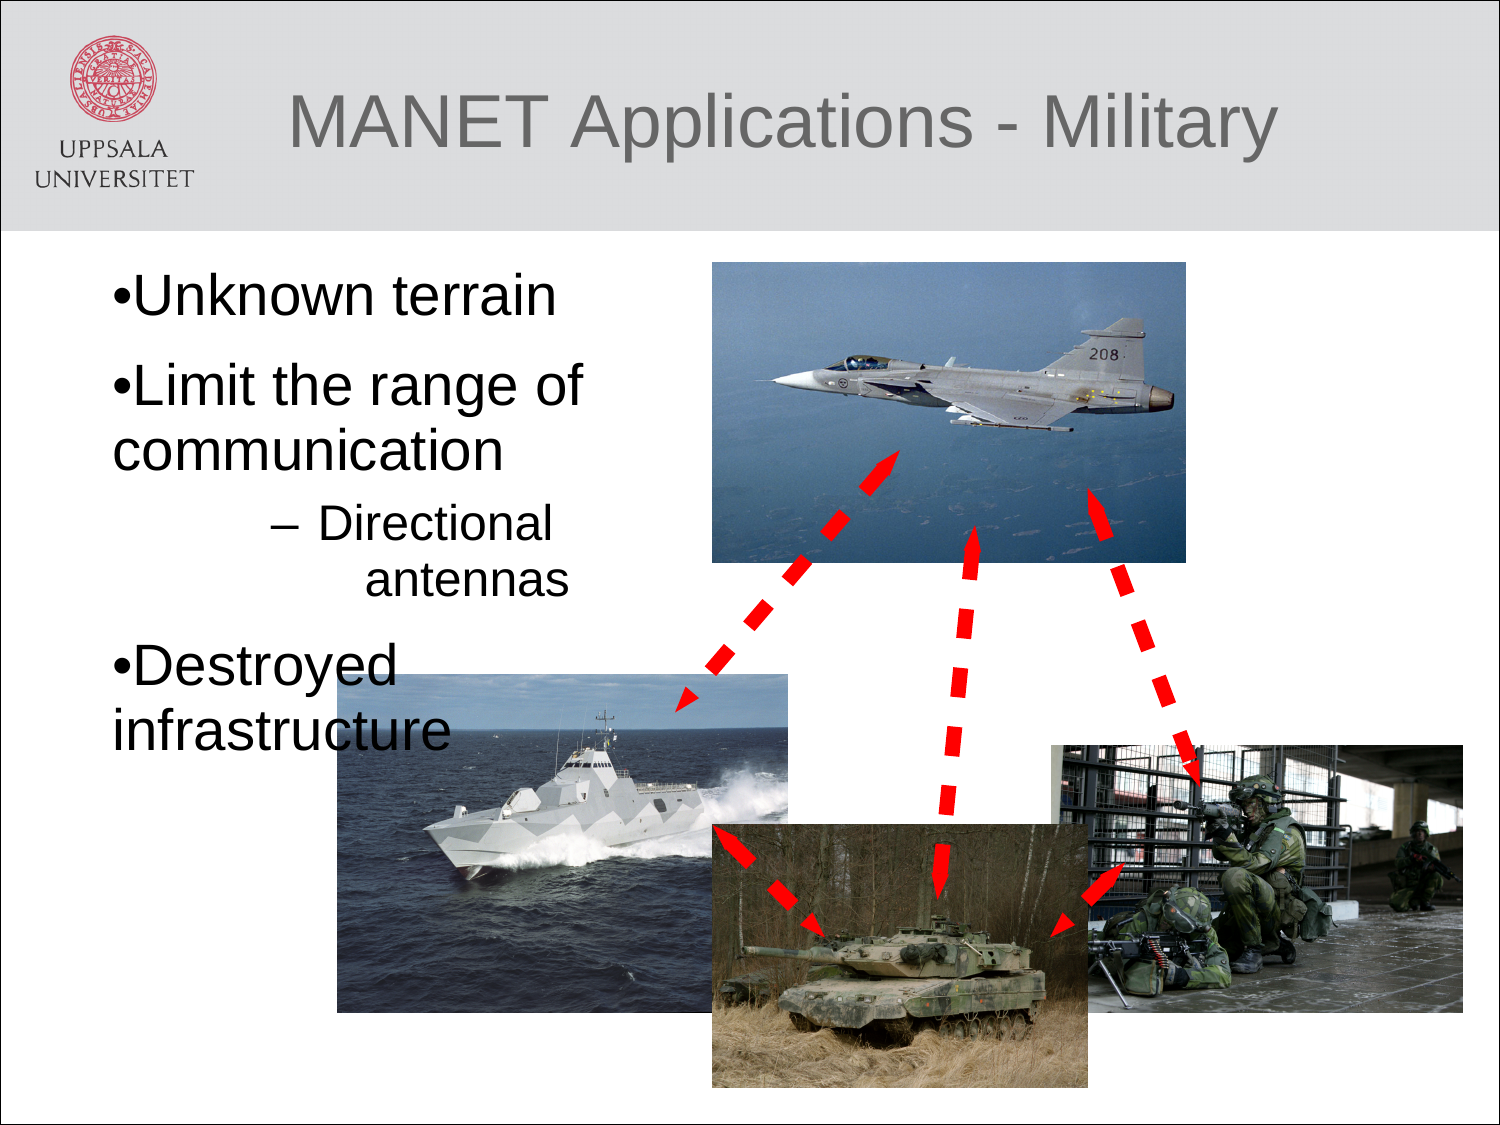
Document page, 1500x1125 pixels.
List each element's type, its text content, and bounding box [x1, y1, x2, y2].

picture [337, 674, 1463, 1088]
picture [723, 262, 1186, 563]
picture [1, 1, 1499, 231]
title MANET Applications - Military [287, 20, 1388, 222]
list Unknown terrain Limit the range of communication Directional antennas Destroyed infrastructure [112, 262, 723, 976]
